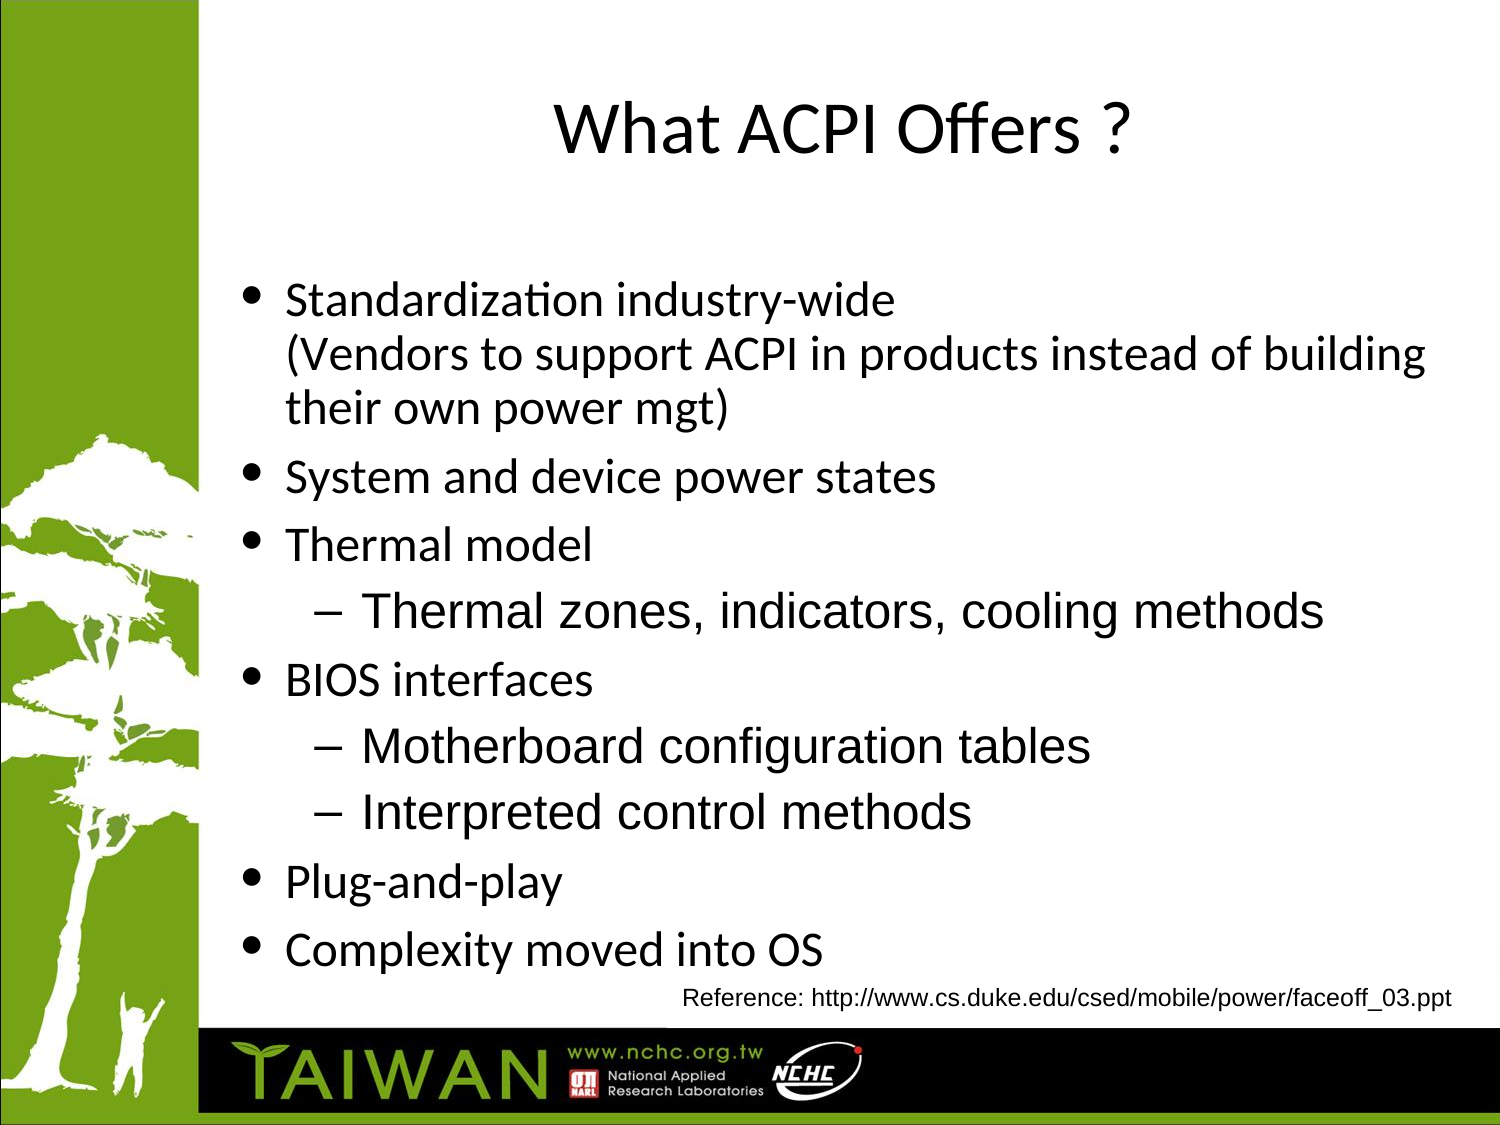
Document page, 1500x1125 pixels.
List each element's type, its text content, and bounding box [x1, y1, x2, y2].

list Standardization industry-wide (Vendors to support ACPI in products instead of building their own power mgt) System and device power states Thermal model Thermal zones, indicators, cooling methods BIOS interfaces Motherboard configuration tables Interpreted control methods Plug-and-play Complexity moved into OS [224, 265, 1500, 986]
picture [0, 0, 1500, 1125]
table_header Reference: http://www.cs.duke.edu/csed/mobile/power/faceoff_03.ppt [667, 976, 1500, 1028]
title What ACPI Offers ? [206, 29, 1482, 218]
